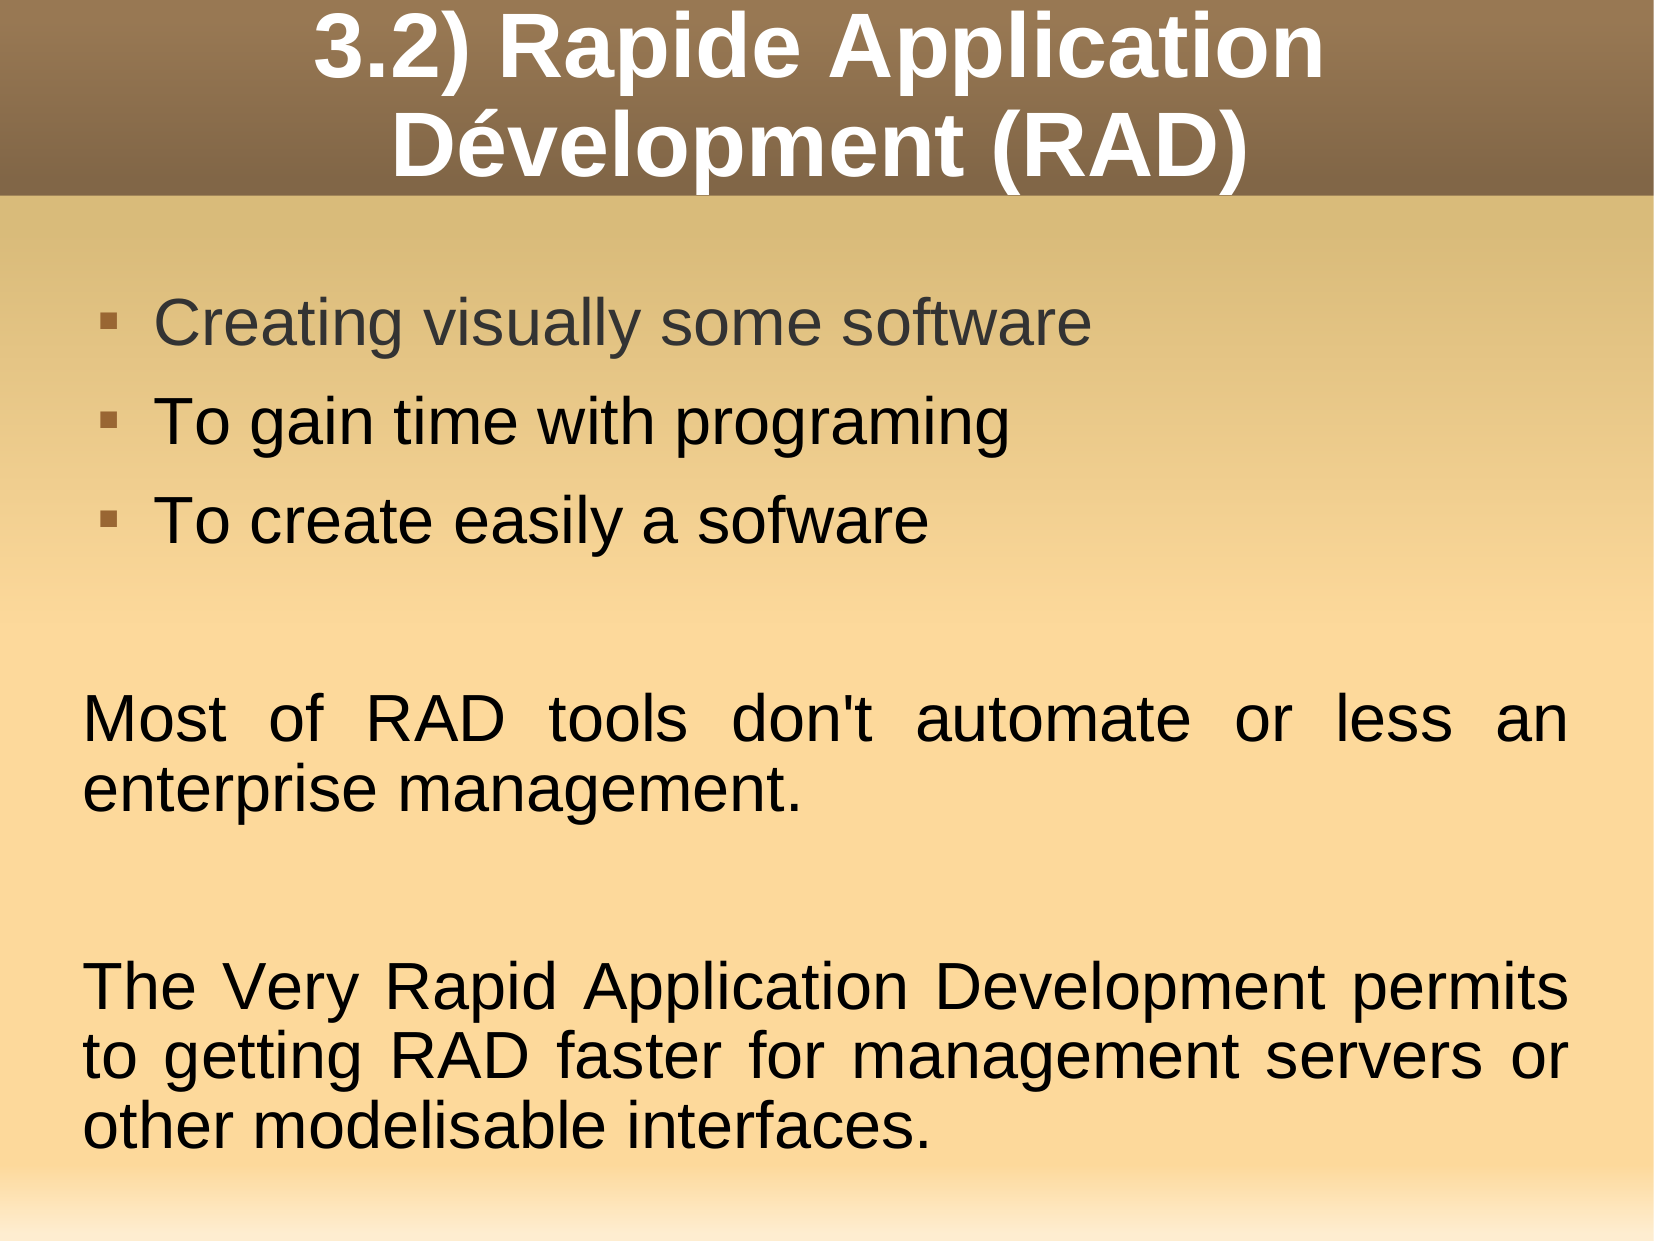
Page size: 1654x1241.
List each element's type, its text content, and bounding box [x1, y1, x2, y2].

title 3.2) Rapide Application Dévelopment (RAD)‏ [76, 0, 1565, 199]
list Creating visually some software To gain time with programing To create easily a sofware Most of RAD tools don't automate or less an enterprise management. The Very Rapid Application Development permits to getting RAD faster for management servers or other modelisable interfaces. [82, 290, 1571, 1168]
picture [0, 0, 1654, 1241]
